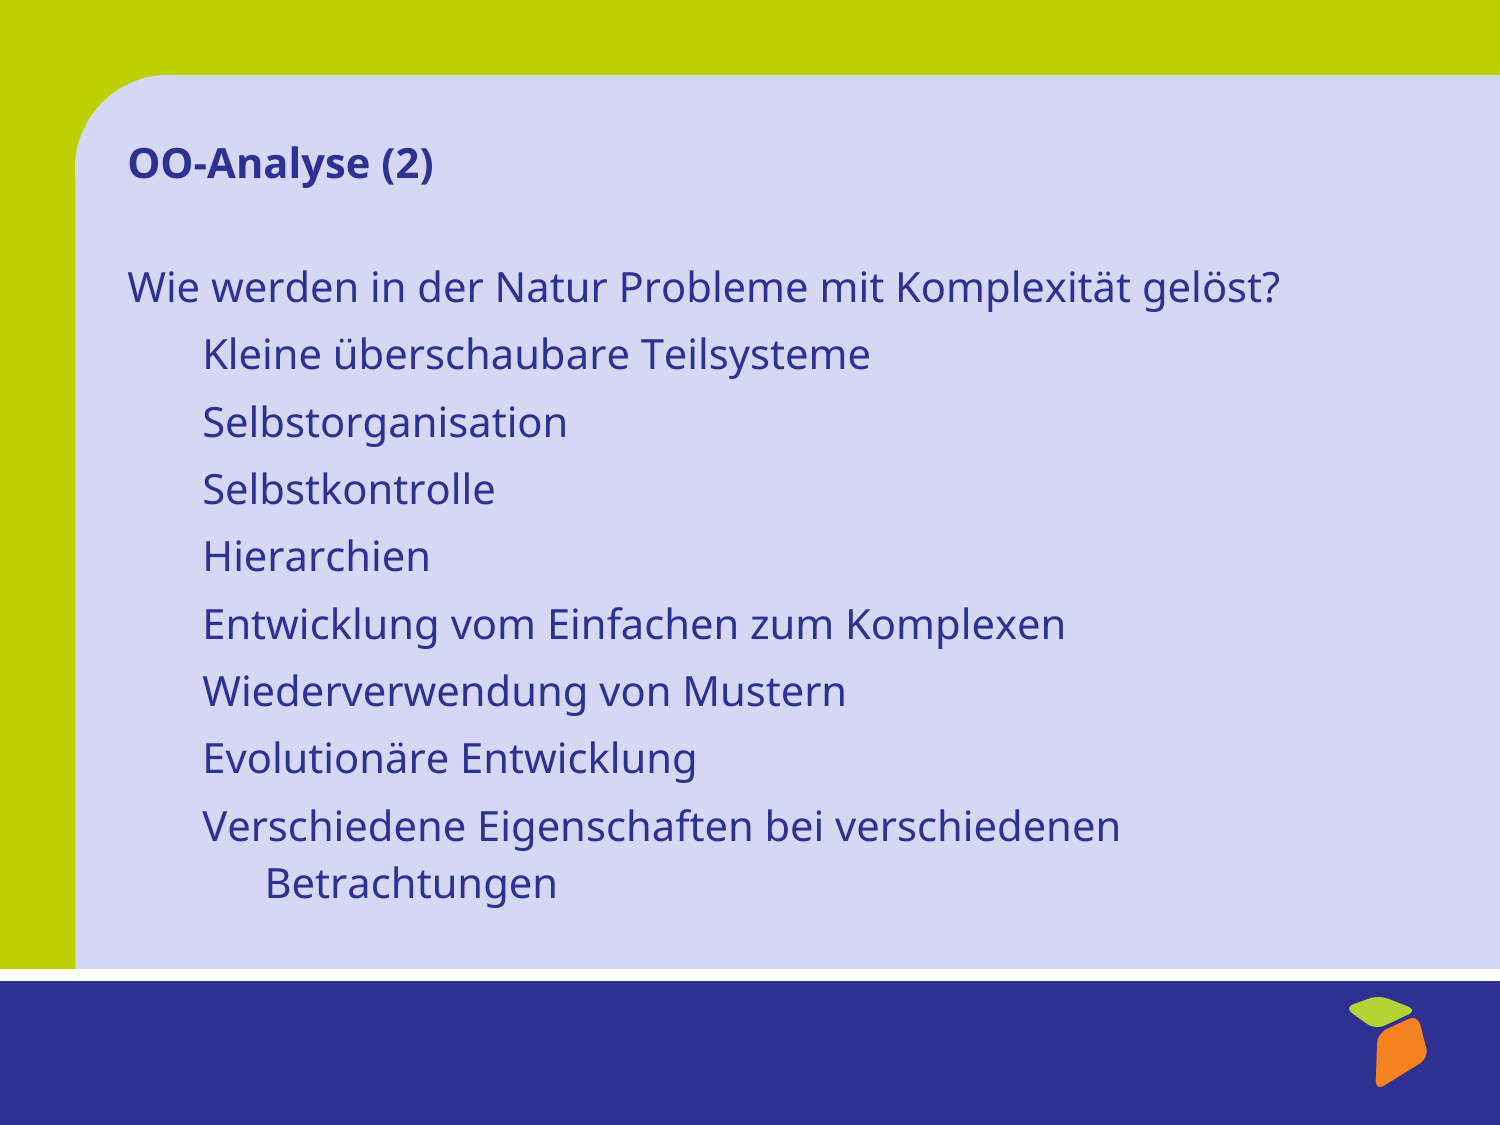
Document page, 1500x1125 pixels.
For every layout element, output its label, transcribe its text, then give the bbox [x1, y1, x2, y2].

title OO-Analyse (2) [112, 112, 1388, 213]
picture [0, 981, 1500, 1125]
list Wie werden in der Natur Probleme mit Komplexität gelöst? Kleine überschaubare Teilsysteme Selbstorganisation Selbstkontrolle Hierarchien Entwicklung vom Einfachen zum Komplexen Wiederverwendung von Mustern Evolutionäre Entwicklung Verschiedene Eigenschaften bei verschiedenen Betrachtungen [112, 249, 1388, 1038]
